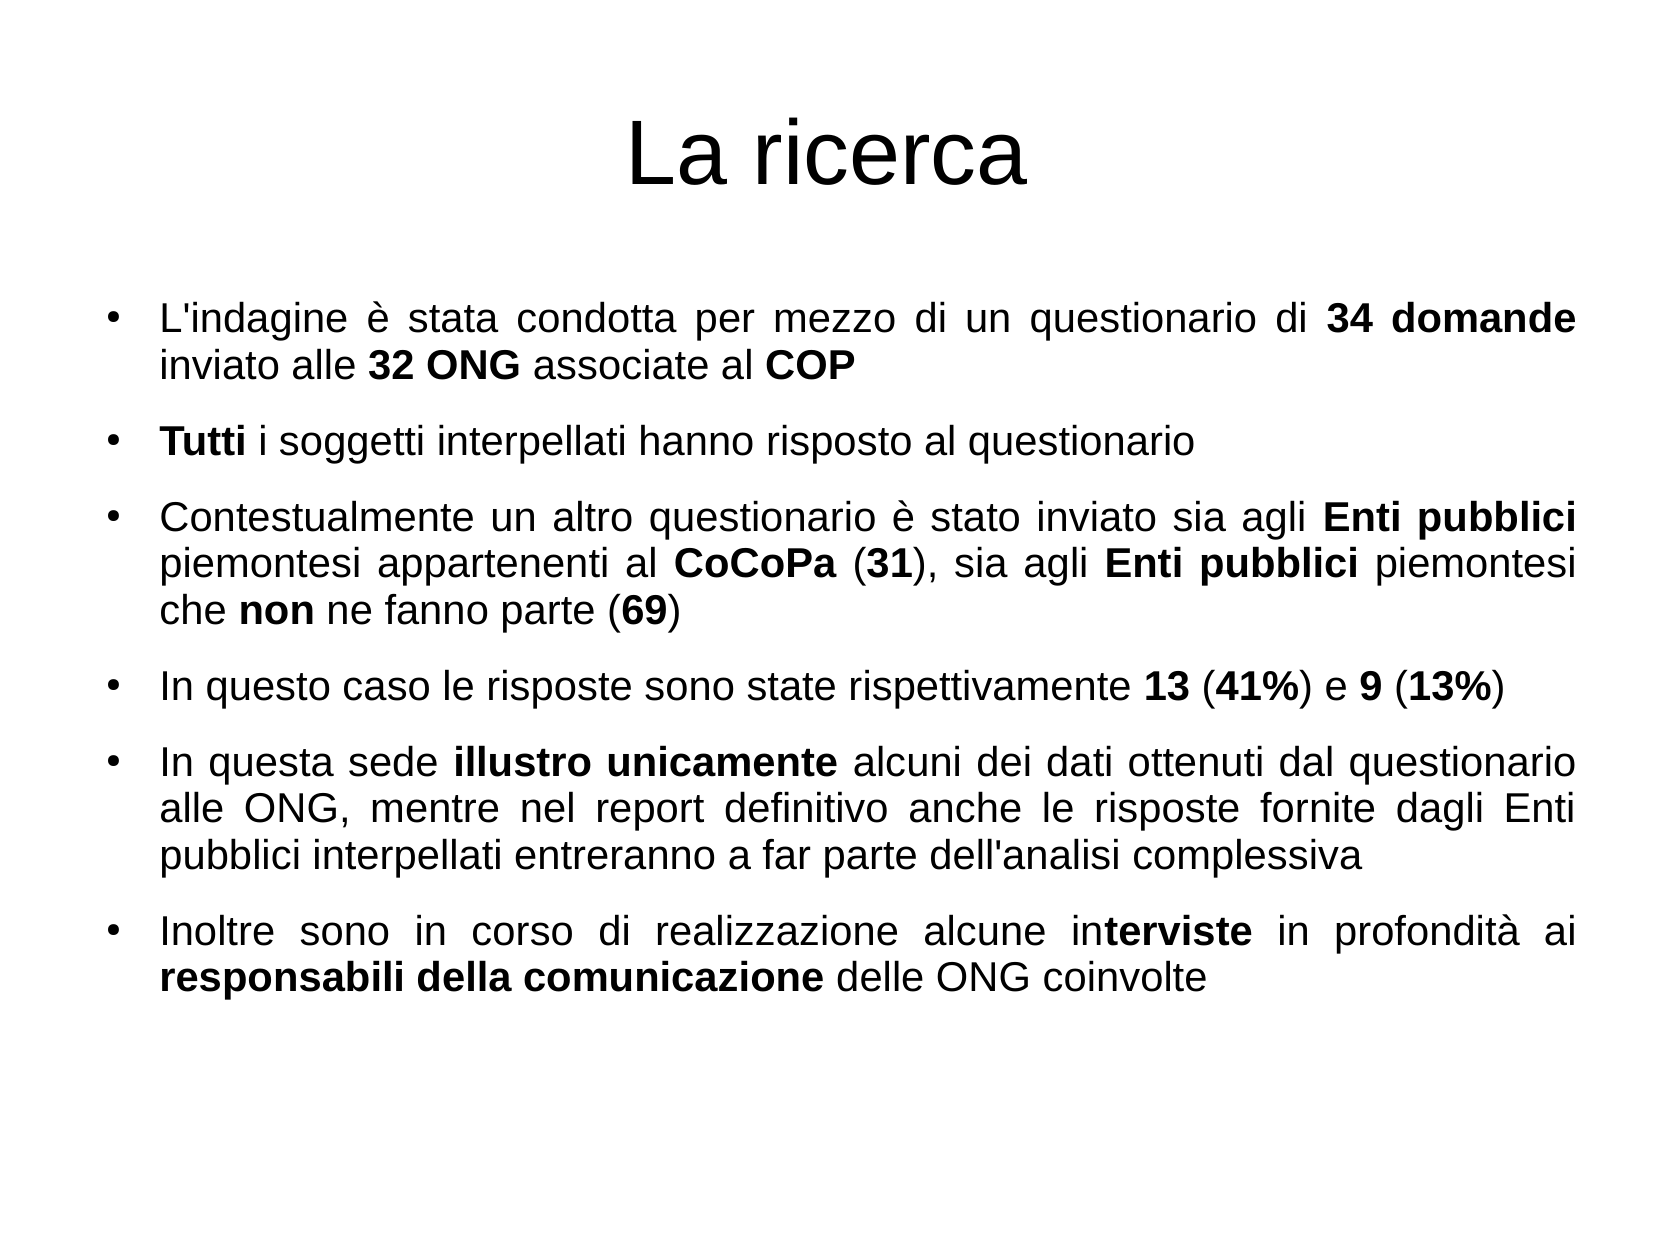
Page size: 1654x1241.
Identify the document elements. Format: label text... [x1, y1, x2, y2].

list L'indagine è stata condotta per mezzo di un questionario di 34 domande inviato alle 32 ONG associate al COP Tutti i soggetti interpellati hanno risposto al questionario Contestualmente un altro questionario è stato inviato sia agli Enti pubblici piemontesi appartenenti al CoCoPa (31), sia agli Enti pubblici piemontesi che non ne fanno parte (69) In questo caso le risposte sono state rispettivamente 13 (41%) e 9 (13%) In questa sede illustro unicamente alcuni dei dati ottenuti dal questionario alle ONG, mentre nel report definitivo anche le risposte fornite dagli Enti pubblici interpellati entreranno a far parte dell'analisi complessiva Inoltre sono in corso di realizzazione alcune interviste in profondità ai responsabili della comunicazione delle ONG coinvolte [88, 295, 1577, 1211]
title La ricerca [82, 49, 1571, 257]
